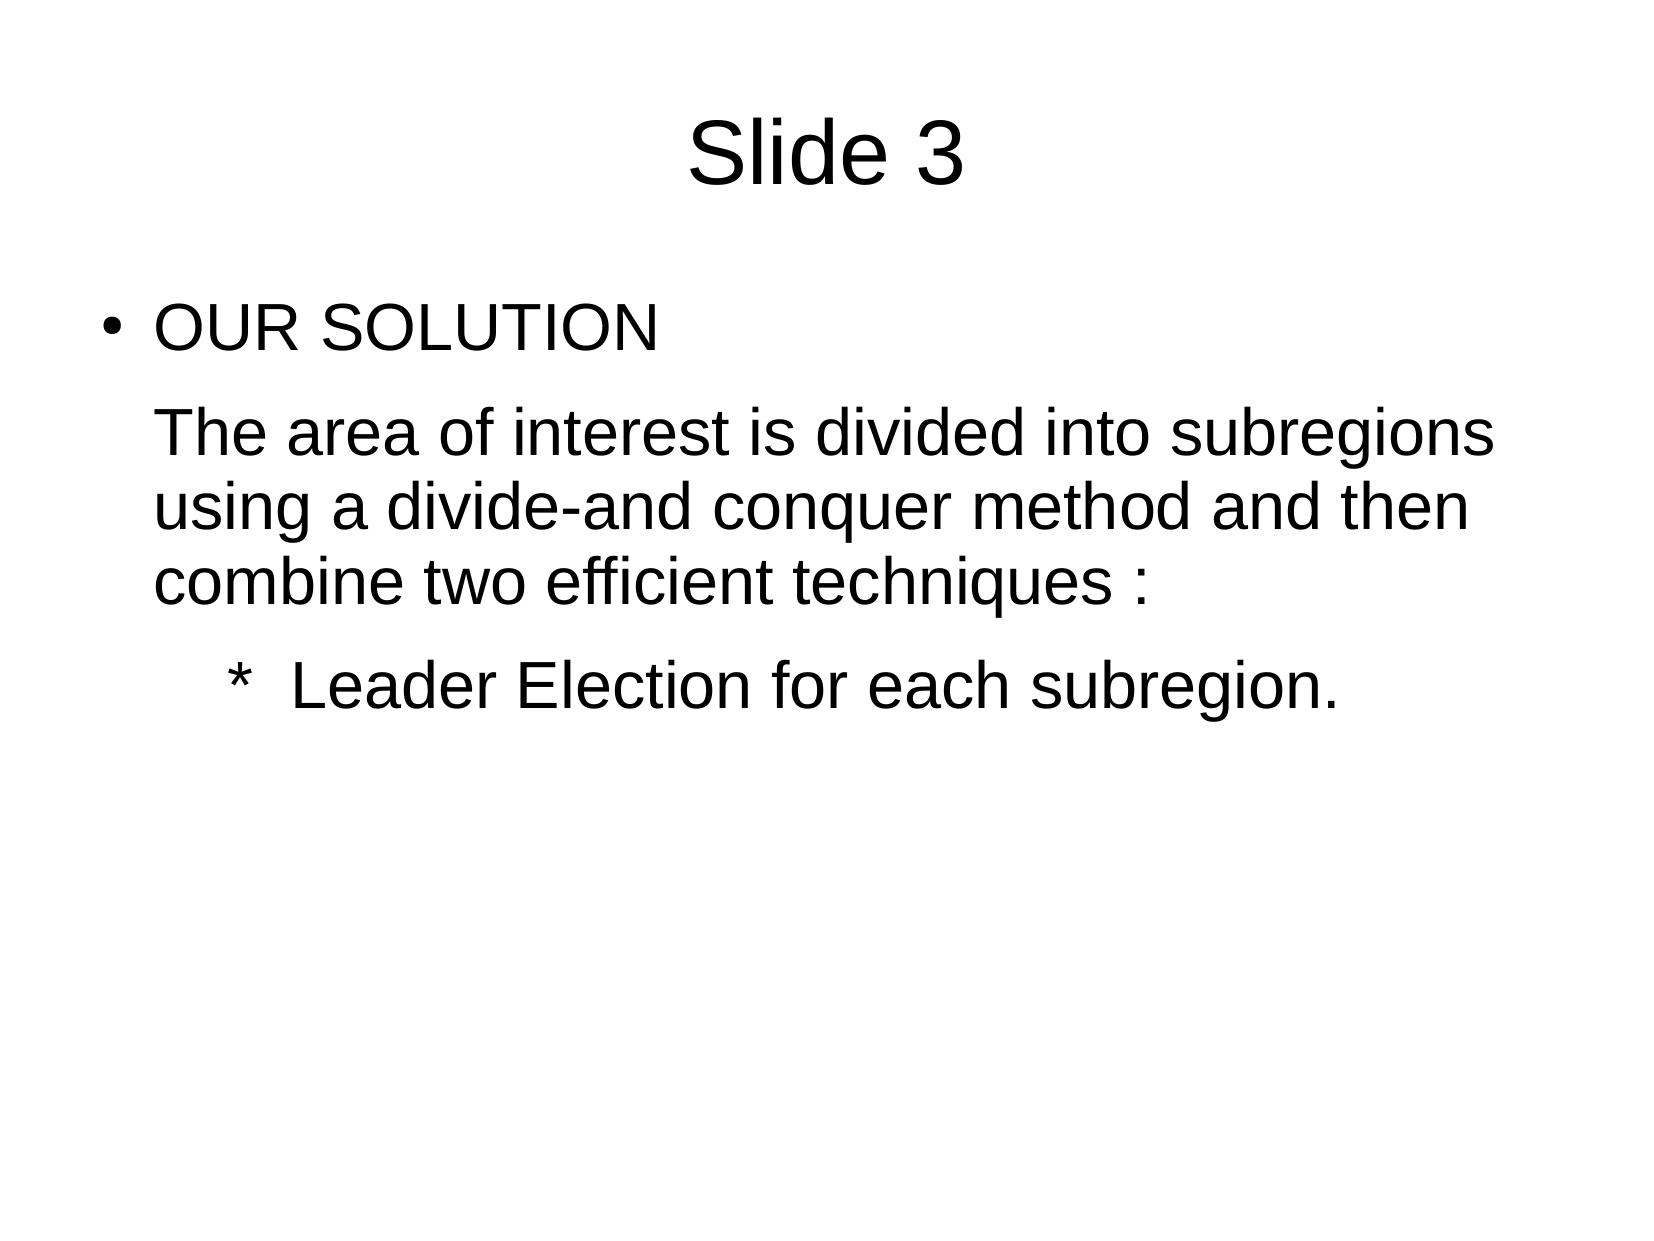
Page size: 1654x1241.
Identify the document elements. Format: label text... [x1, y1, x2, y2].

title Slide 3 [82, 49, 1571, 257]
list OUR SOLUTION The area of interest is divided into subregions using a divide-and conquer method and then combine two efficient techniques : * Leader Election for each subregion. [82, 290, 1538, 1010]
